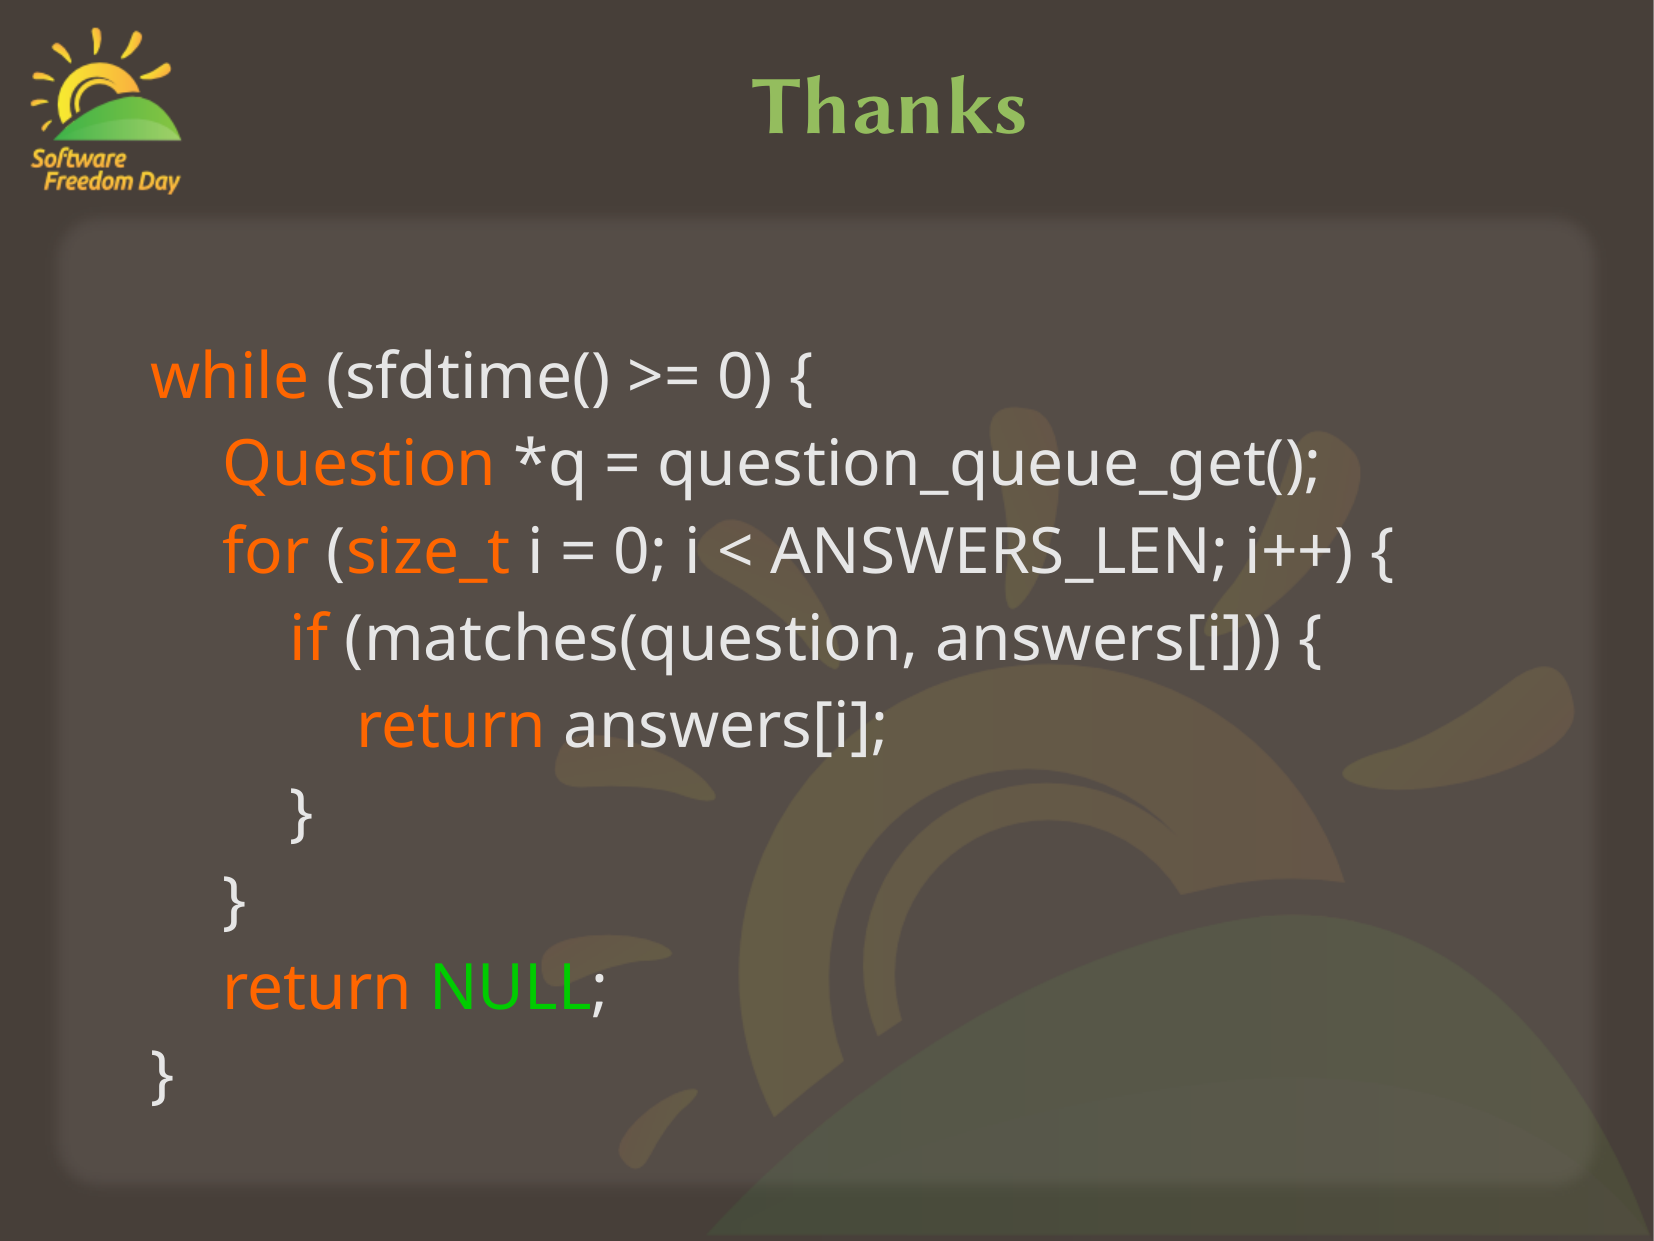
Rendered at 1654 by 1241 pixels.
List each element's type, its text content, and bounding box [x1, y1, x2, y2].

picture [0, 0, 1654, 1241]
list while (sfdtime() >= 0) { Question *q = question_queue_get(); for (size_t i = 0; i < ANSWERS_LEN; i++) { if (matches(question, answers[i])) { return answers[i]; } } return NULL; } [82, 330, 1606, 1126]
title Thanks [210, 9, 1571, 205]
